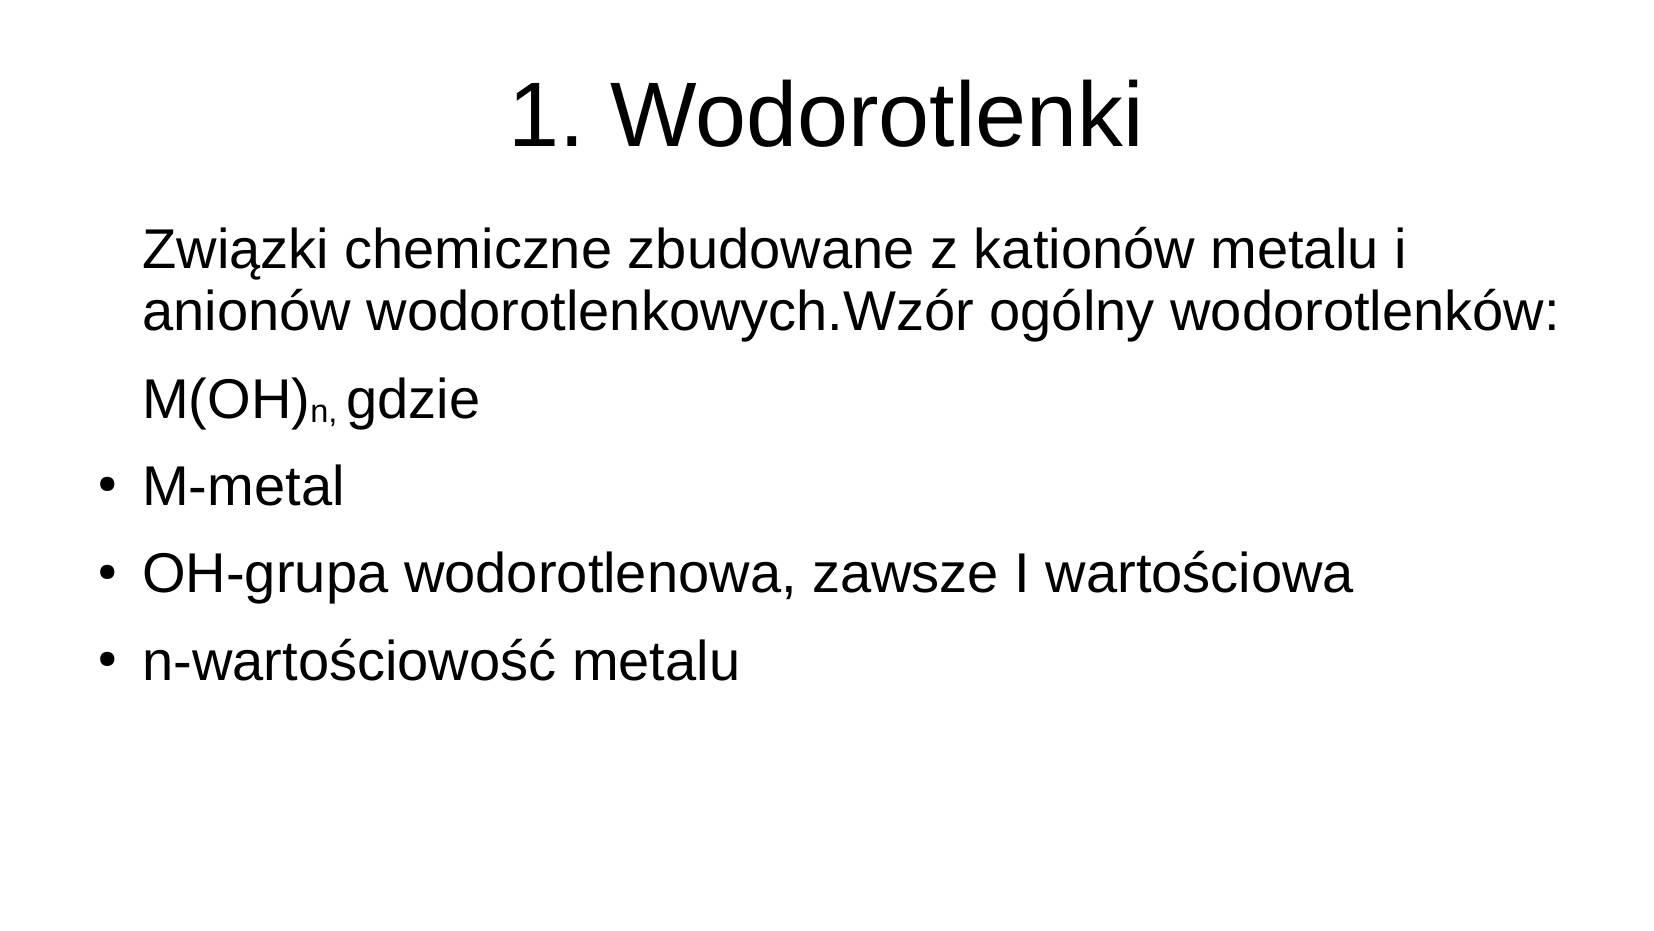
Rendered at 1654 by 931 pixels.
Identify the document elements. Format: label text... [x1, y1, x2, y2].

title 1. Wodorotlenki [82, 37, 1571, 193]
list Związki chemiczne zbudowane z kationów metalu i anionów wodorotlenkowych.Wzór ogólny wodorotlenków: M(OH)n, gdzie M-metal OH-grupa wodorotlenowa, zawsze I wartościowa n-wartościowość metalu [82, 217, 1571, 758]
